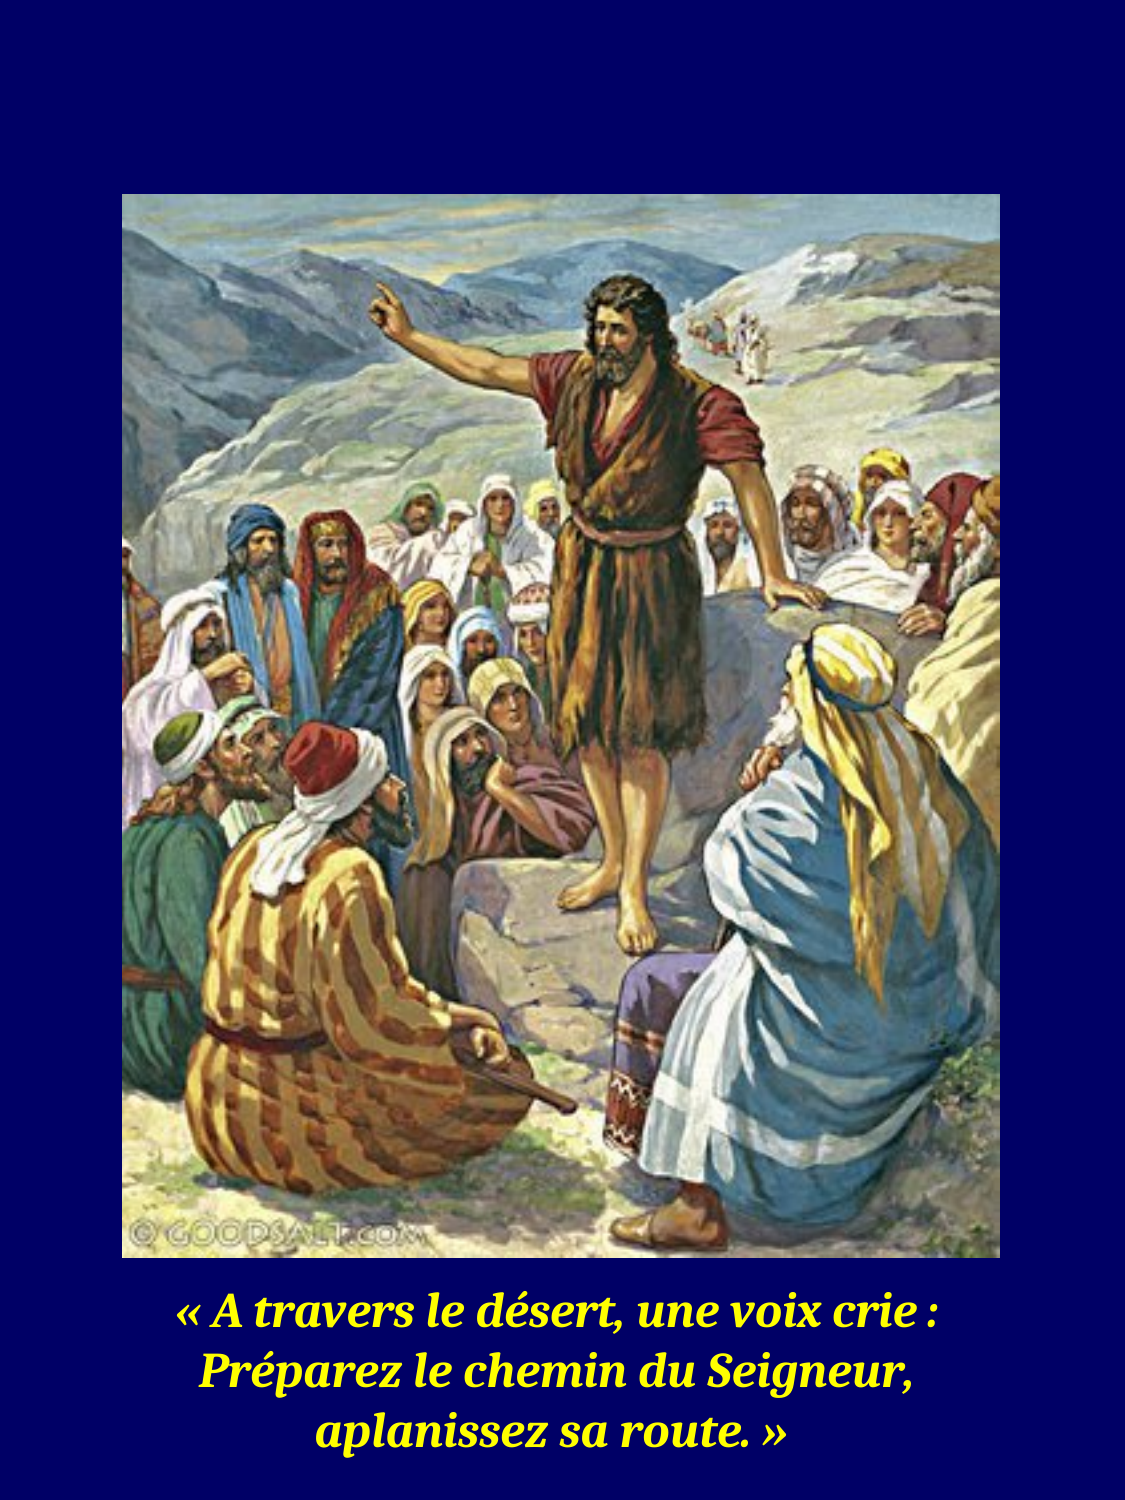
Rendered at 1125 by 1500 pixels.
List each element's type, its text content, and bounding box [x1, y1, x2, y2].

text_box « A travers le désert, une voix crie : Préparez le chemin du Seigneur, aplanissez sa route. » [66, 1269, 1059, 1465]
picture [122, 194, 1000, 1258]
